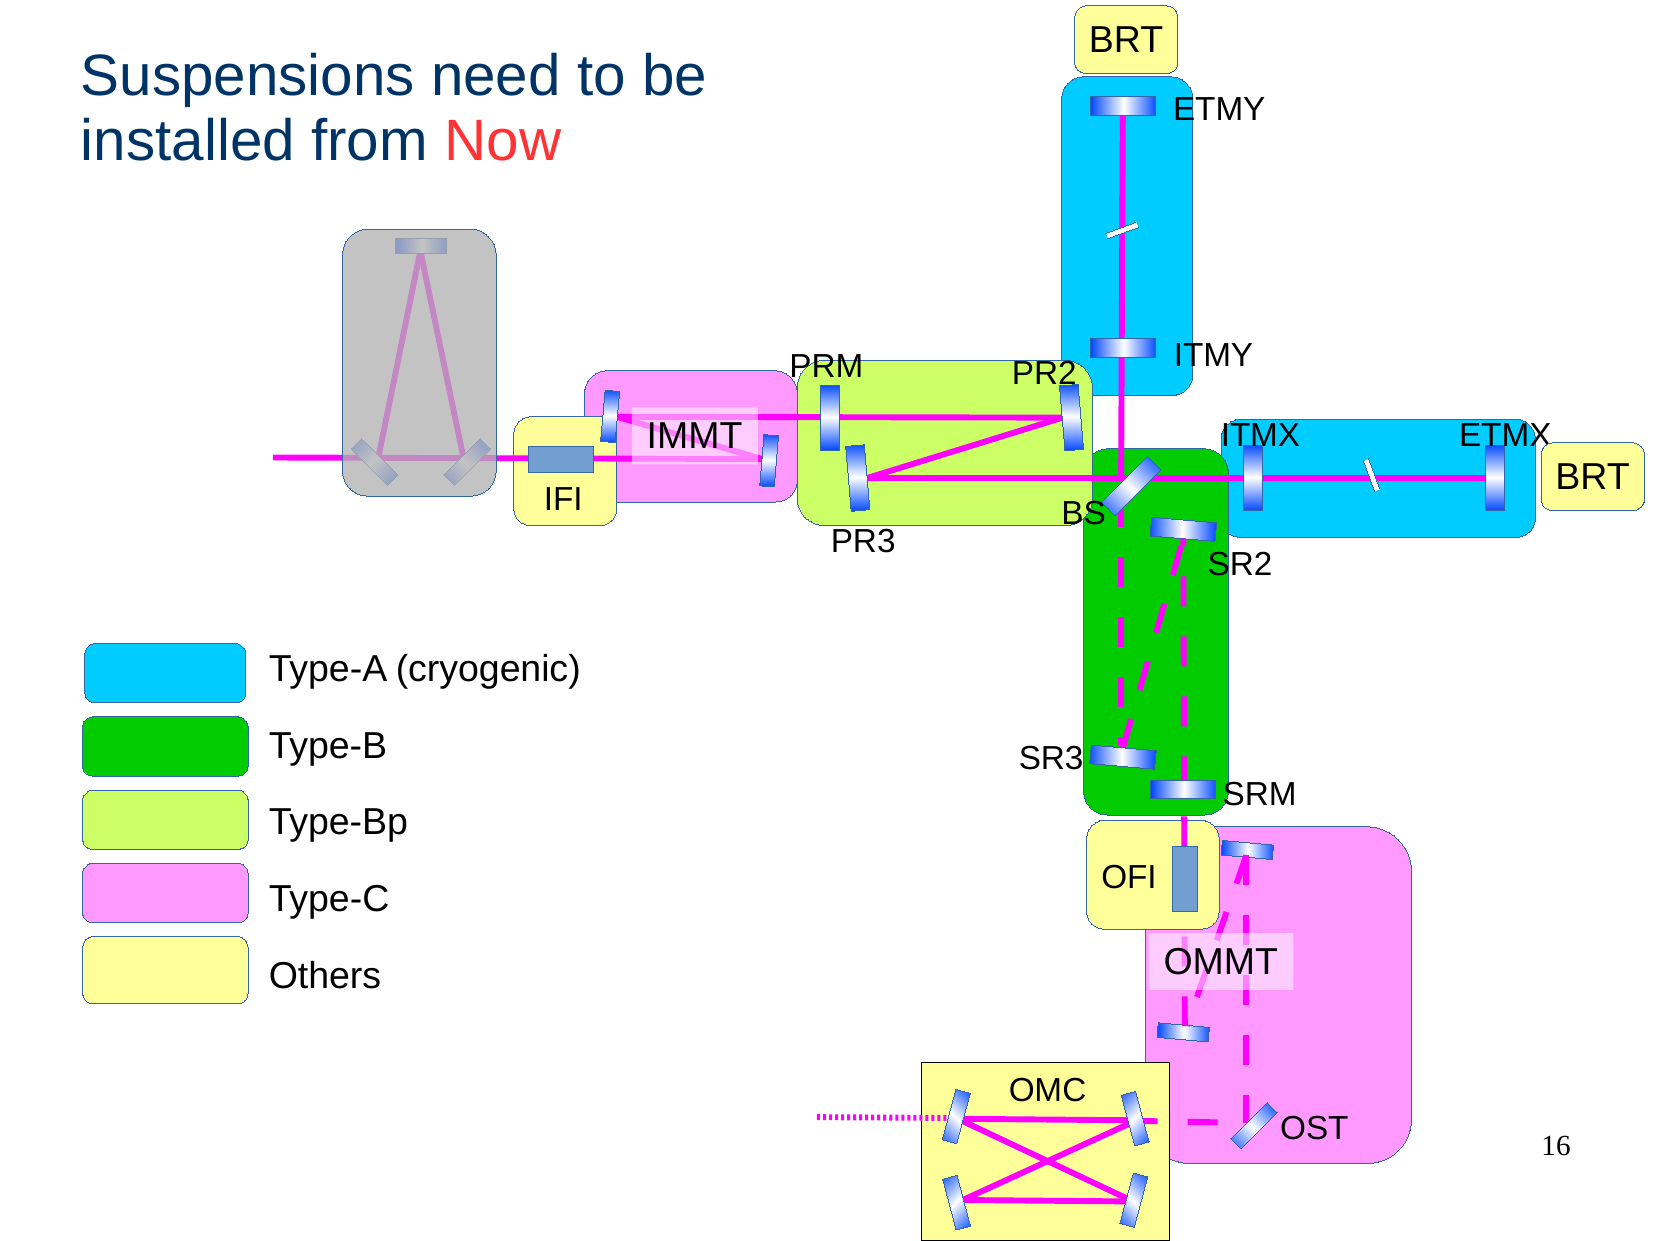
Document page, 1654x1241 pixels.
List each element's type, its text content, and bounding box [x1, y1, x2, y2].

text_box [1061, 76, 1193, 396]
text_box Type-A (cryogenic) [253, 639, 596, 697]
text_box [921, 820, 1412, 1241]
text_box SR3 [1003, 732, 1099, 785]
text_box [513, 360, 1536, 816]
text_box Others [253, 947, 397, 1004]
text_box ITMX [1206, 408, 1316, 461]
text_box ETMY [1158, 82, 1281, 135]
text_box OMC [993, 1064, 1102, 1117]
text_box SR2 [1192, 538, 1291, 591]
text_box Type-Bp [254, 793, 423, 851]
text_box PR2 [997, 347, 1097, 400]
text_box BRT [1541, 442, 1645, 511]
text_box [342, 229, 497, 497]
text_box PRM [774, 340, 886, 393]
text_box OST [1265, 1102, 1369, 1155]
text_box Type-C [253, 870, 405, 928]
text_box ITMY [1159, 328, 1274, 381]
text_box IFI [529, 473, 632, 526]
text_box OFI [1086, 851, 1190, 904]
text_box IMMT [631, 407, 758, 465]
text_box [82, 863, 249, 923]
text_box Type-B [254, 716, 403, 774]
text_box SRM [1207, 768, 1312, 821]
text_box [82, 716, 249, 777]
text_box PR3 [816, 515, 911, 568]
text_box Suspensions need to be installed from Now [66, 35, 739, 180]
text_box ETMX [1444, 408, 1567, 461]
text_box [84, 643, 246, 703]
text_box [82, 936, 249, 1004]
text_box OMMT [1148, 933, 1294, 990]
text_box BRT [1074, 5, 1178, 74]
text_box BS [1046, 487, 1121, 540]
text_box [82, 790, 249, 850]
